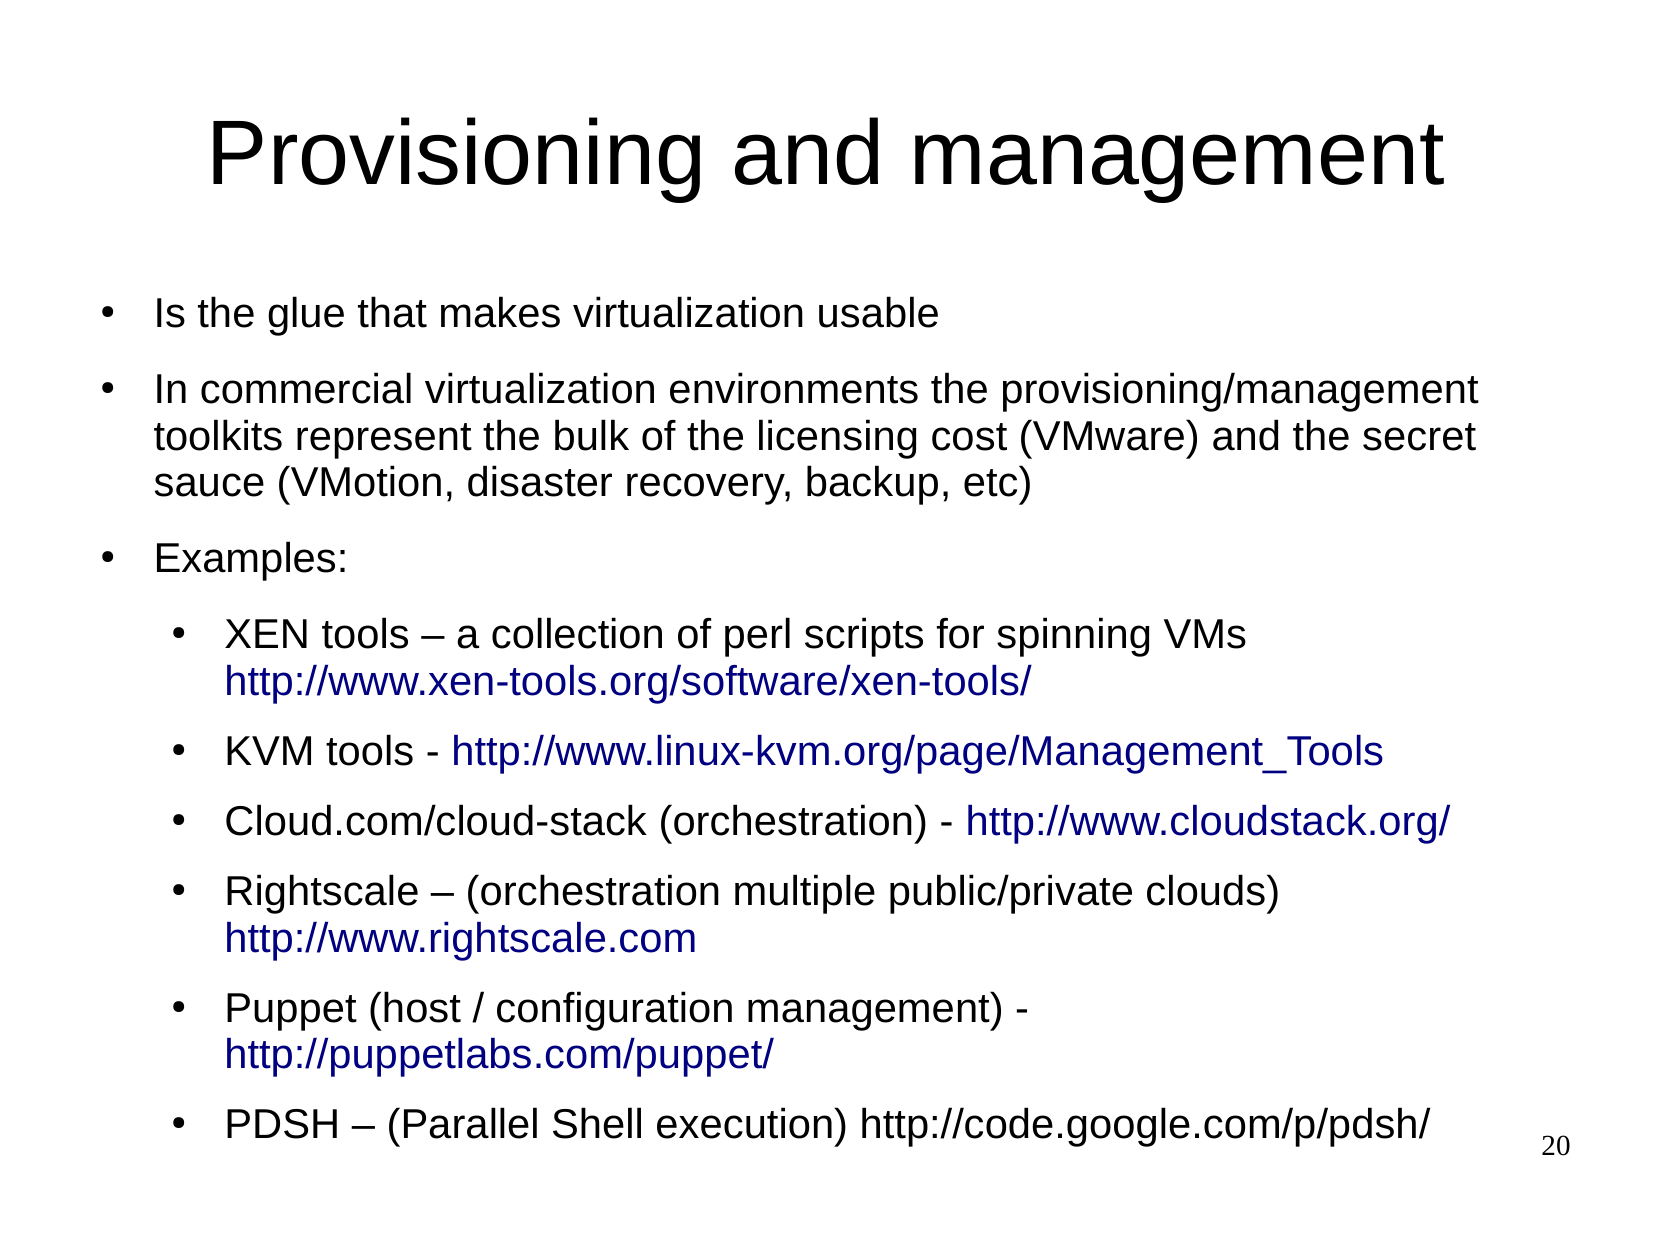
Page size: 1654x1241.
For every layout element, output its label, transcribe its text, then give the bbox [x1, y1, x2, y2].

title Provisioning and management [82, 49, 1571, 257]
list Is the glue that makes virtualization usable In commercial virtualization environments the provisioning/management toolkits represent the bulk of the licensing cost (VMware) and the secret sauce (VMotion, disaster recovery, backup, etc) Examples: XEN tools – a collection of perl scripts for spinning VMs http://www.xen-tools.org/software/xen-tools/ KVM tools - http://www.linux-kvm.org/page/Management_Tools Cloud.com/cloud-stack (orchestration) - http://www.cloudstack.org/ Rightscale – (orchestration multiple public/private clouds) http://www.rightscale.com Puppet (host / configuration management) - http://puppetlabs.com/puppet/ PDSH – (Parallel Shell execution) http://code.google.com/p/pdsh/ [82, 290, 1571, 1148]
